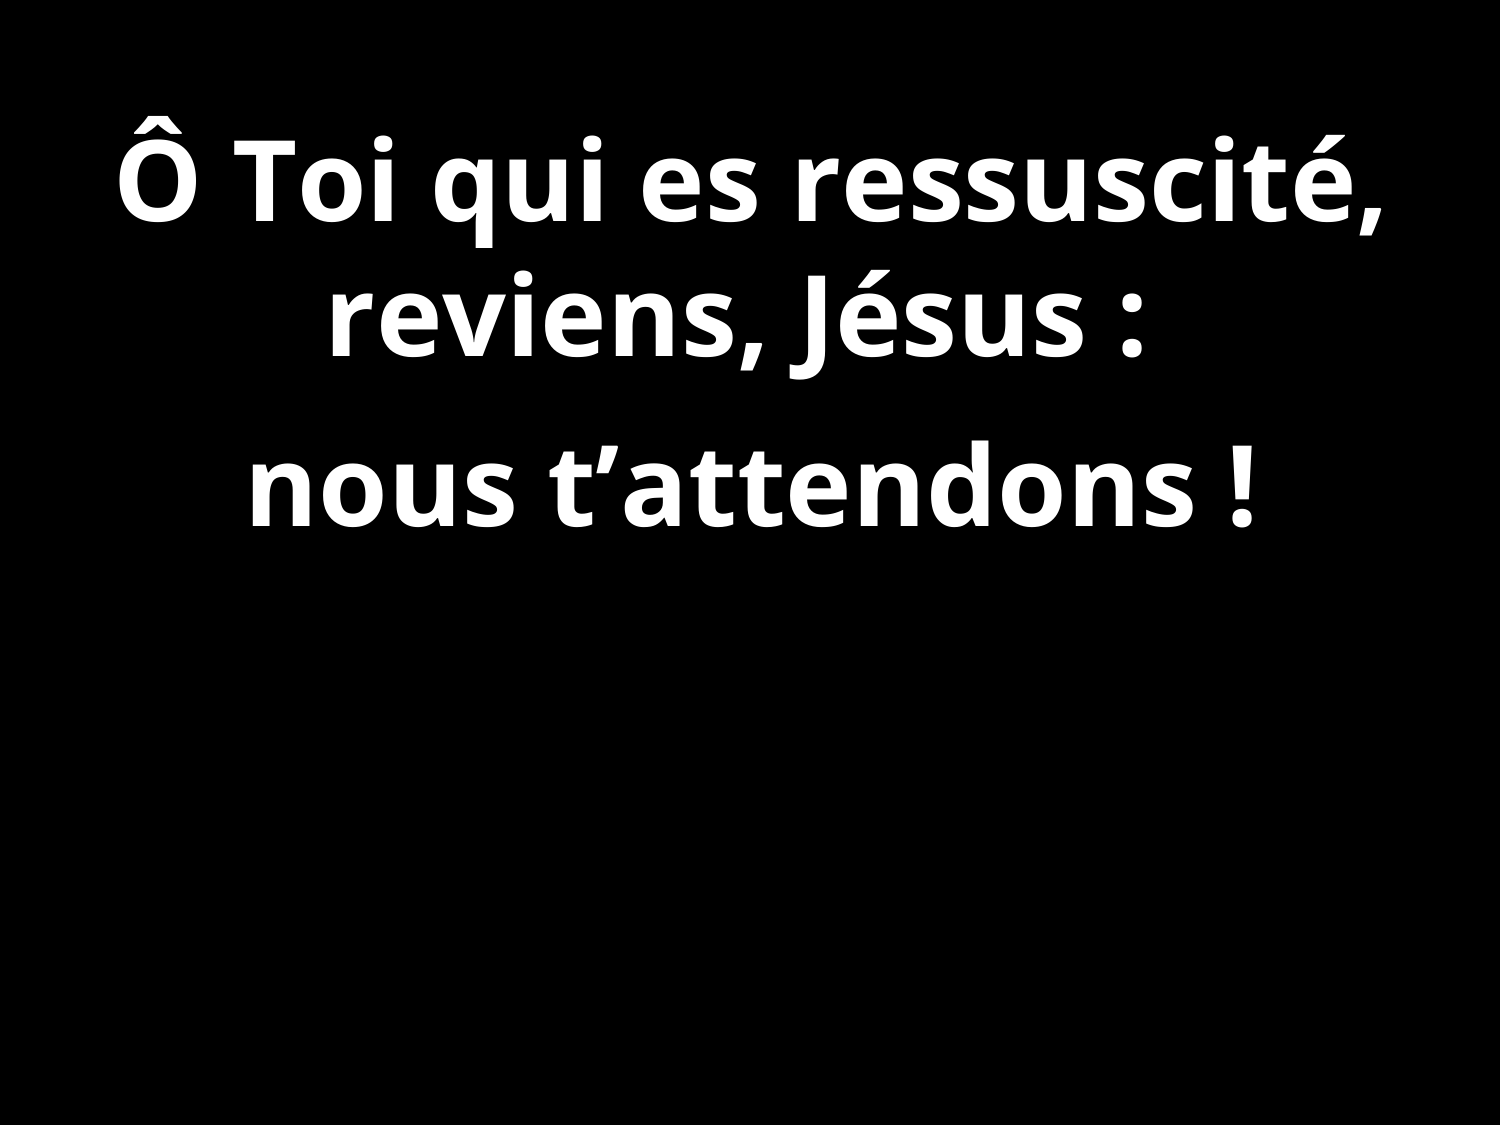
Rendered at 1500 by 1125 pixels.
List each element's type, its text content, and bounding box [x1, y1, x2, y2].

list Ô Toi qui es ressuscité, reviens, Jésus : nous t’attendons ! [76, 101, 1427, 1017]
